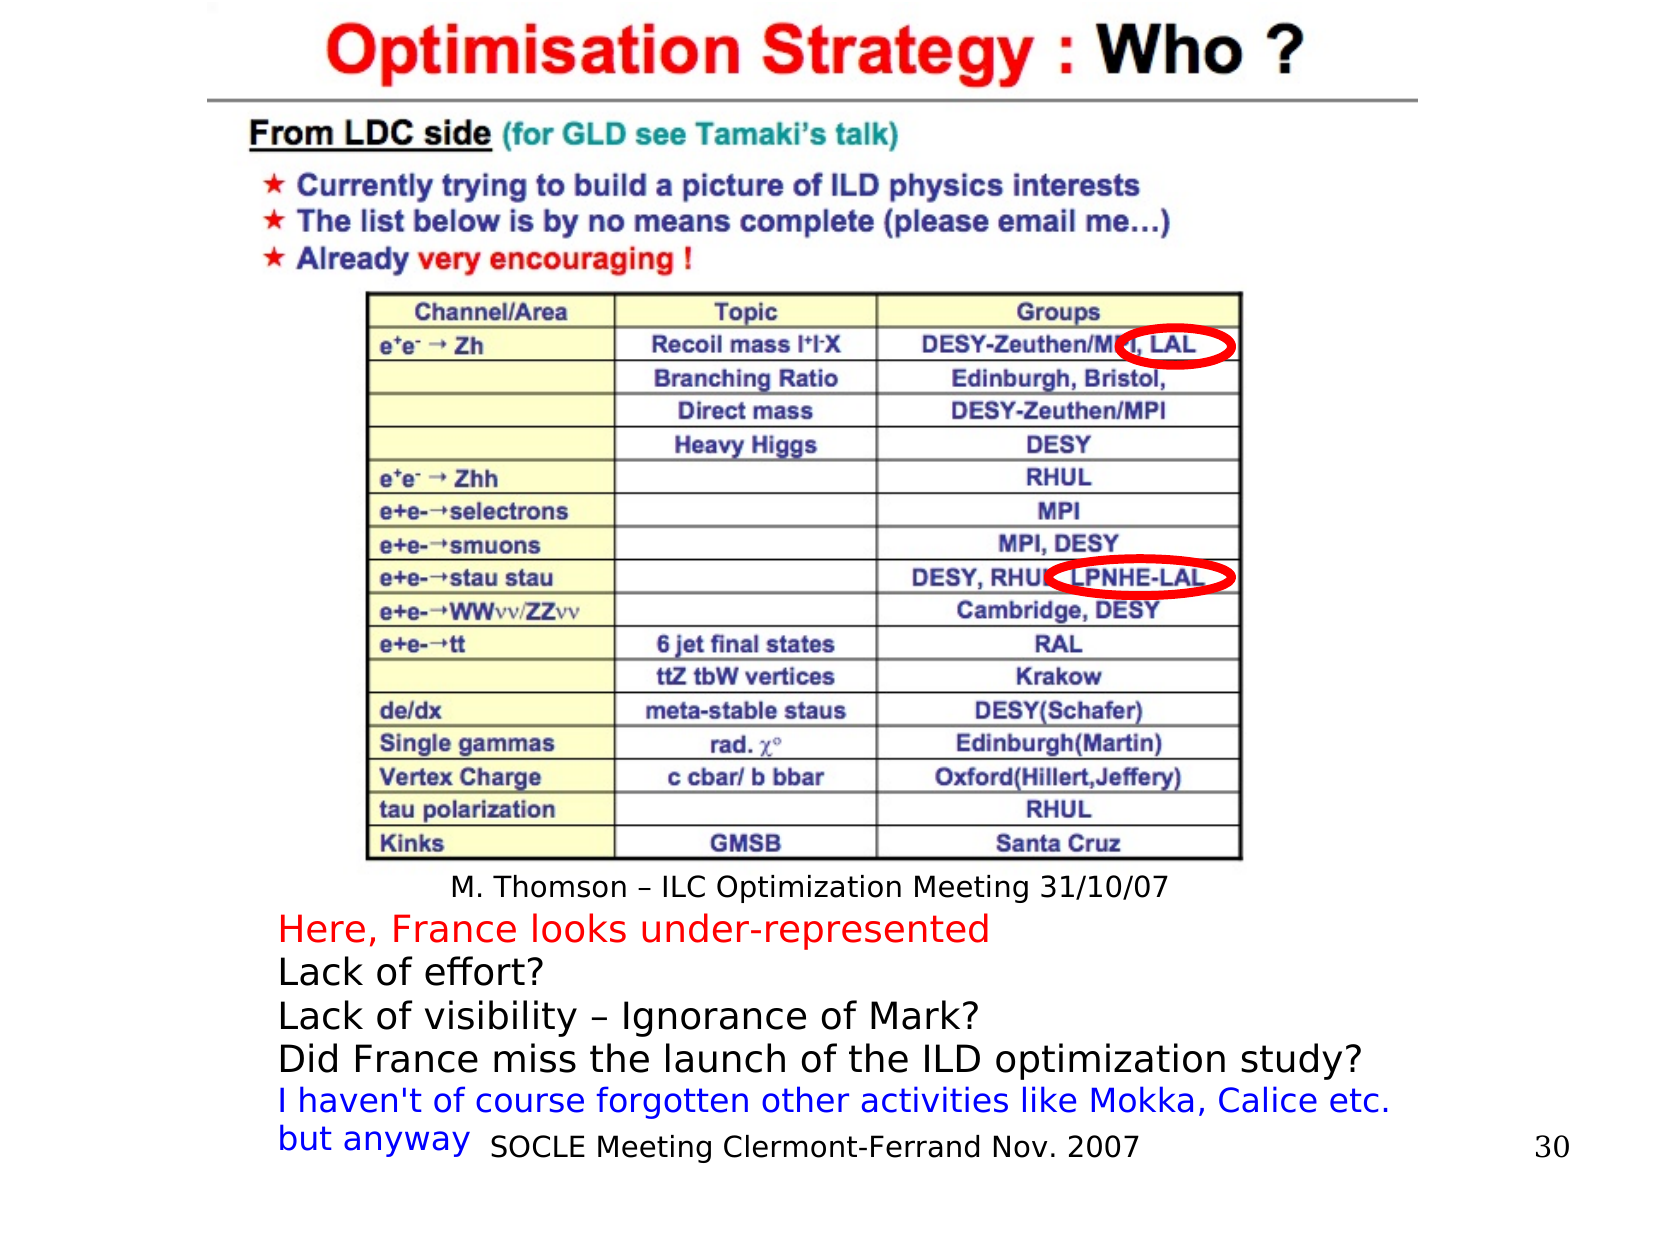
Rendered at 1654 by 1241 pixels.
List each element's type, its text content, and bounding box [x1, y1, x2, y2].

text_box Here, France looks under-represented Lack of effort? Lack of visibility – Ignorance of Mark? Did France miss the launch of the ILD optimization study? I haven't of course forgotten other activities like Mokka, Calice etc. but anyway [262, 900, 1386, 1210]
picture [207, 2, 1418, 881]
text_box M. Thomson – ILC Optimization Meeting 31/10/07 [435, 863, 1186, 900]
